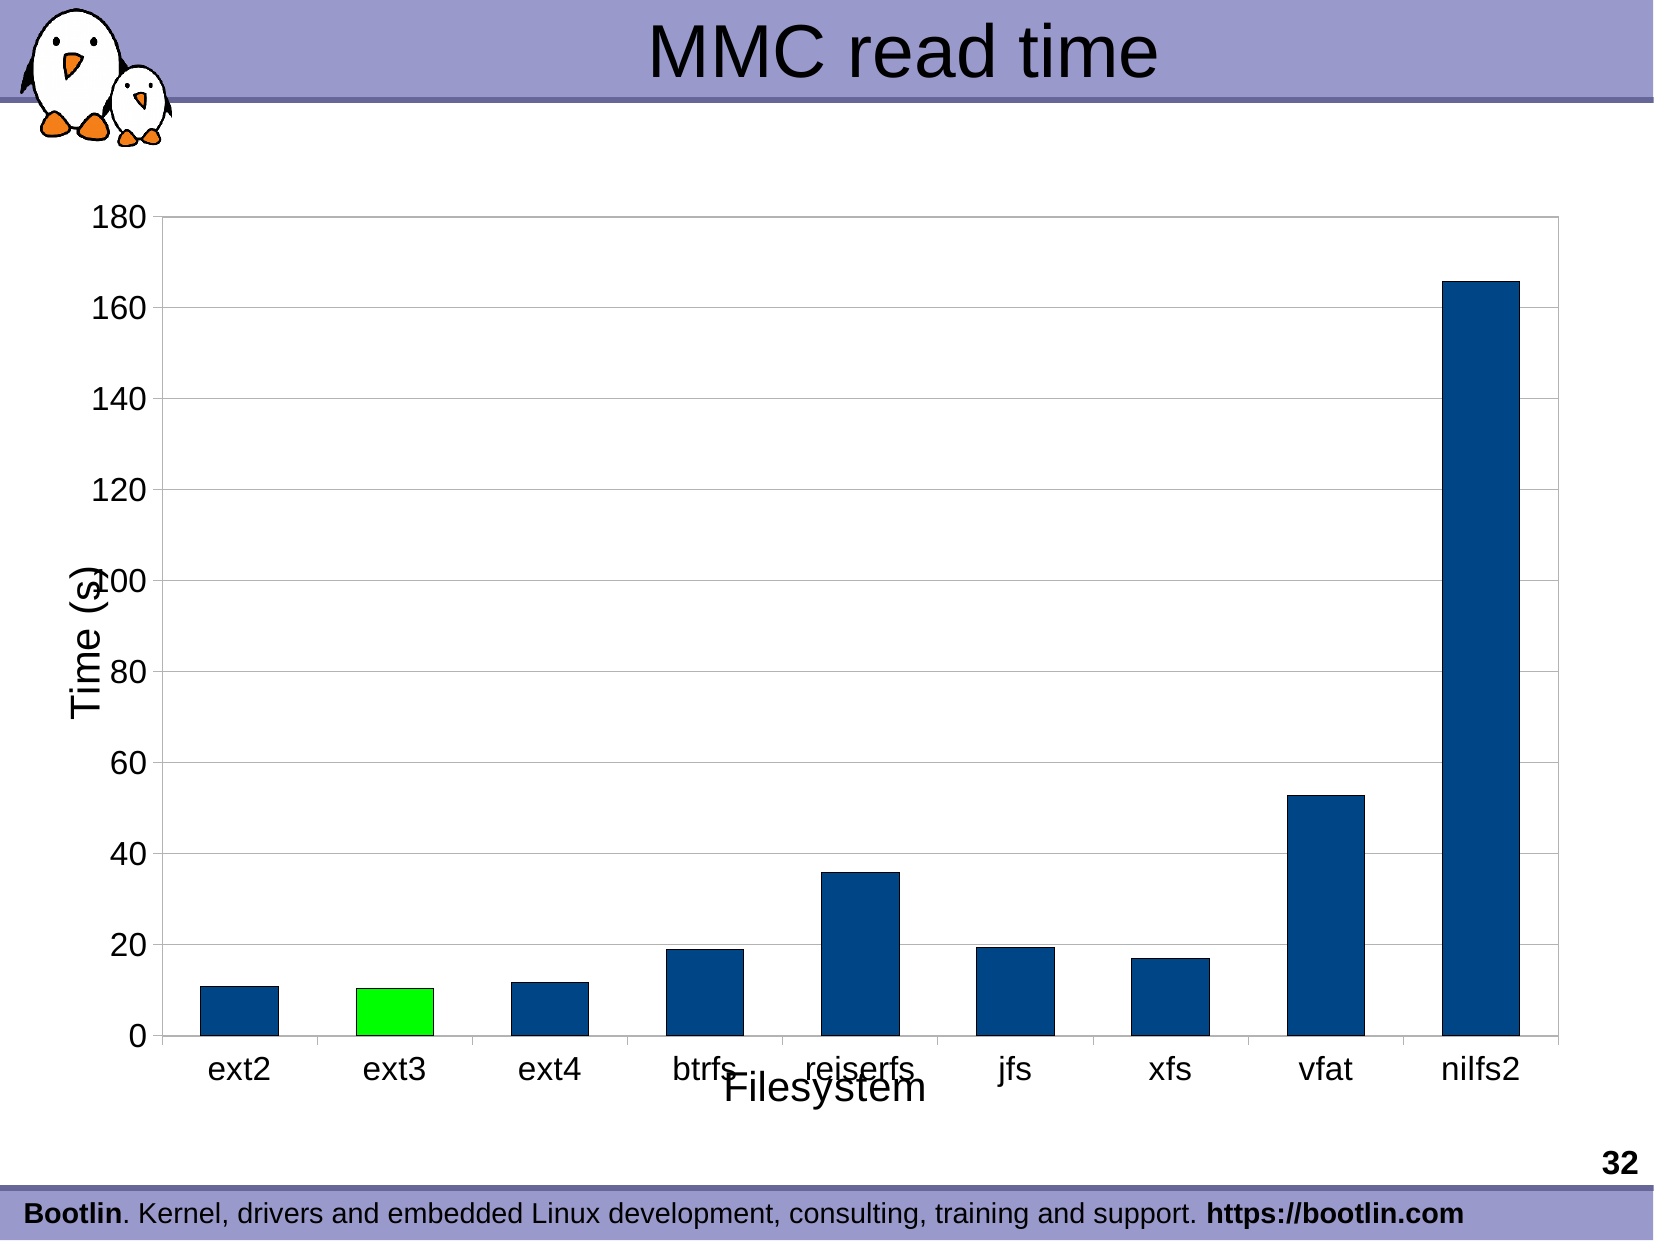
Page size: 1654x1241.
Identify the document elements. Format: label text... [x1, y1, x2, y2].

picture [20, 8, 172, 147]
title MMC read time [178, 5, 1631, 97]
chart [49, 187, 1600, 1124]
